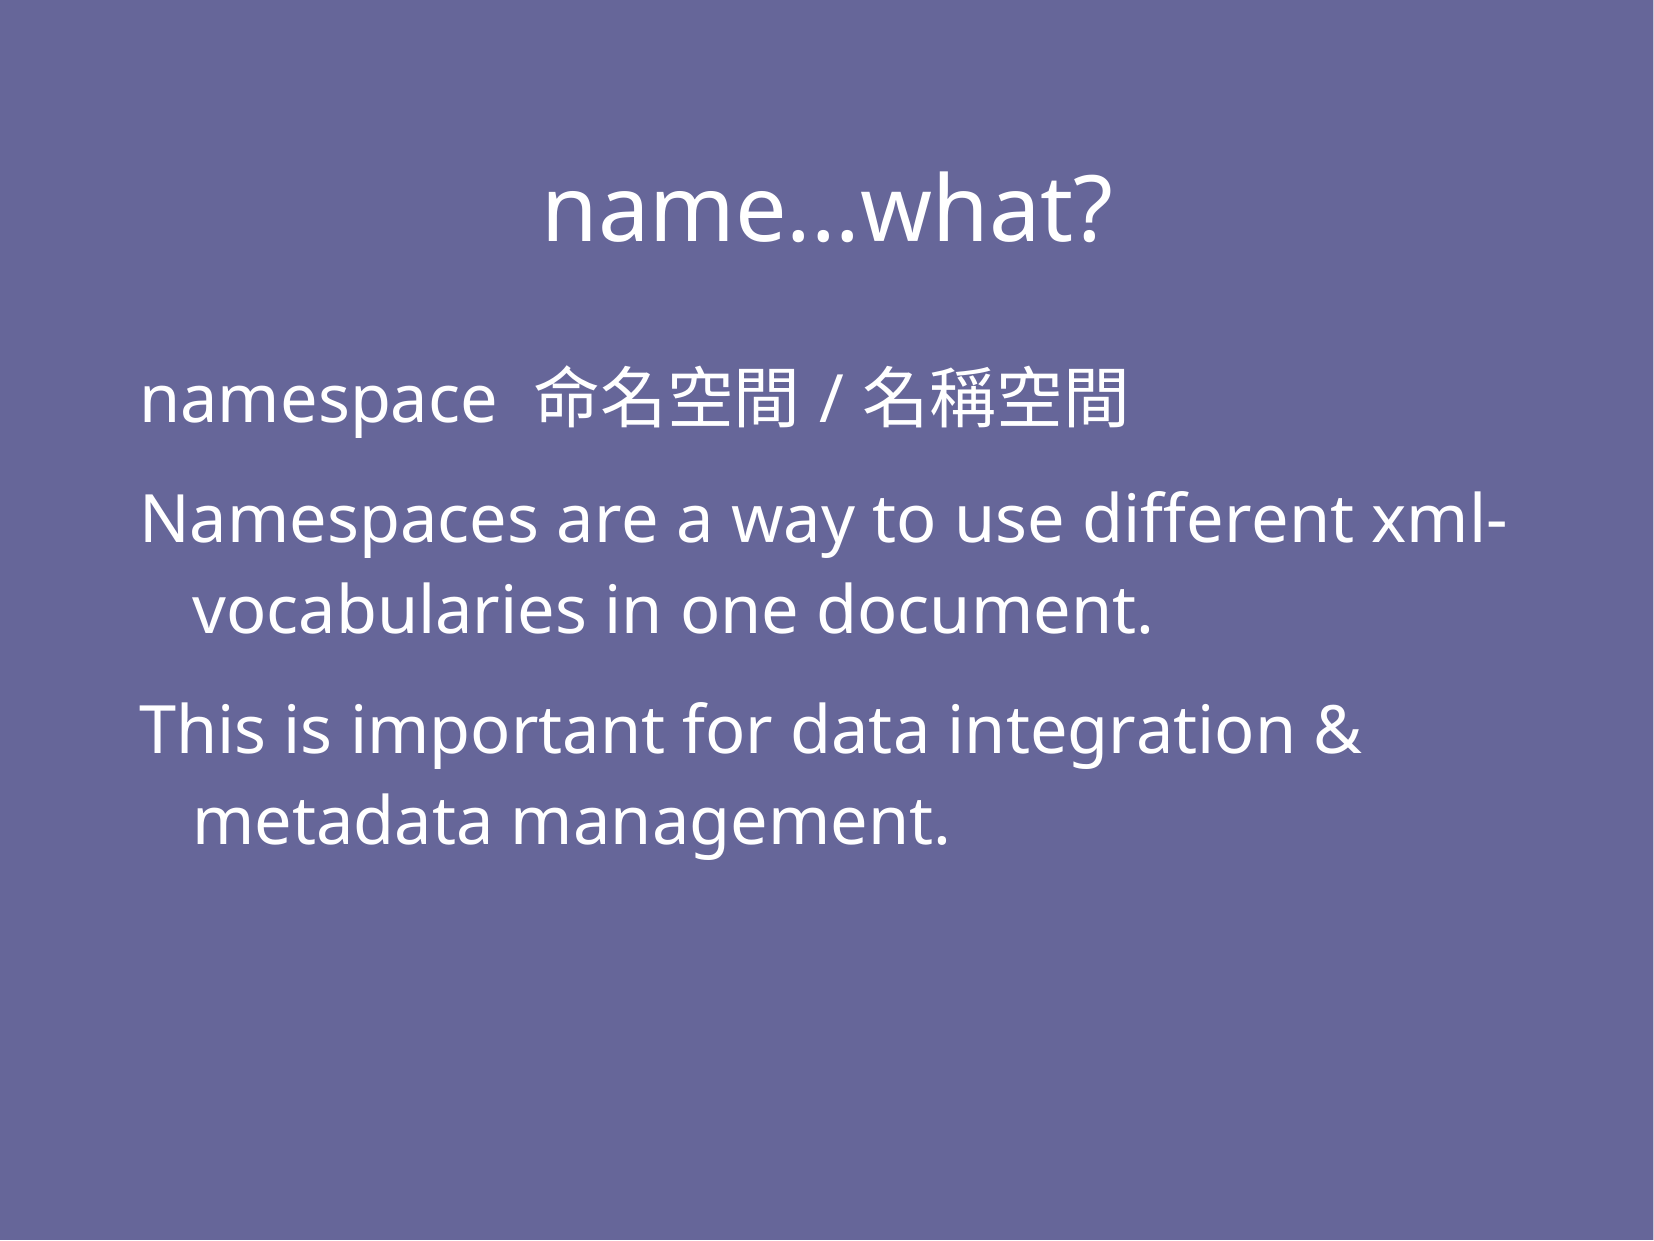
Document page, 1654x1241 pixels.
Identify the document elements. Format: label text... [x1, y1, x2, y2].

list namespace 命名空間/名稱空間 Namespaces are a way to use different xml-vocabularies in one document. This is important for data integration & metadata management. [121, 344, 1534, 1127]
title name...what? [121, 102, 1534, 310]
